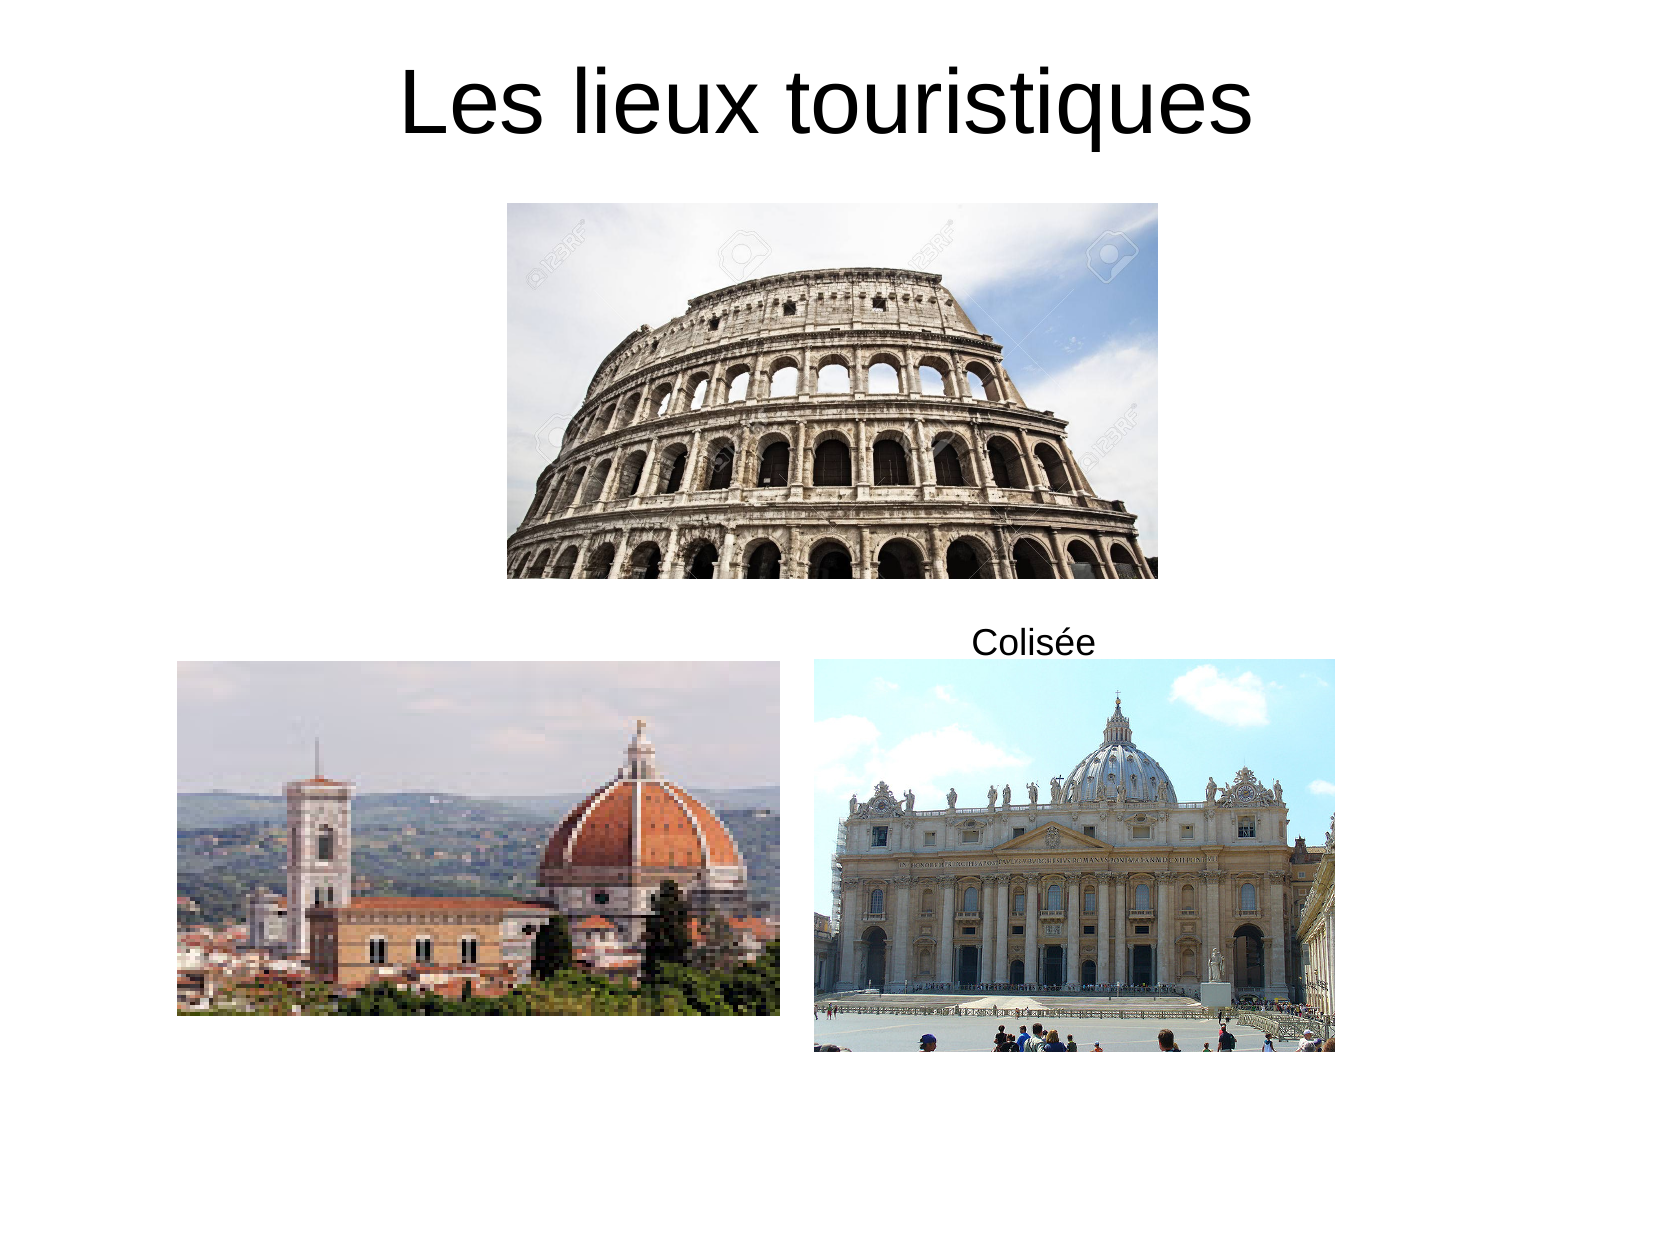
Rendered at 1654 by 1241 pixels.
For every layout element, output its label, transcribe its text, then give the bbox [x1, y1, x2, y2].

picture [507, 203, 1158, 579]
picture [814, 659, 1335, 1052]
text_box Colisée [956, 614, 1122, 672]
picture [177, 661, 780, 1016]
title Les lieux touristiques [82, 49, 1571, 257]
text_box [1062, 625, 1228, 683]
